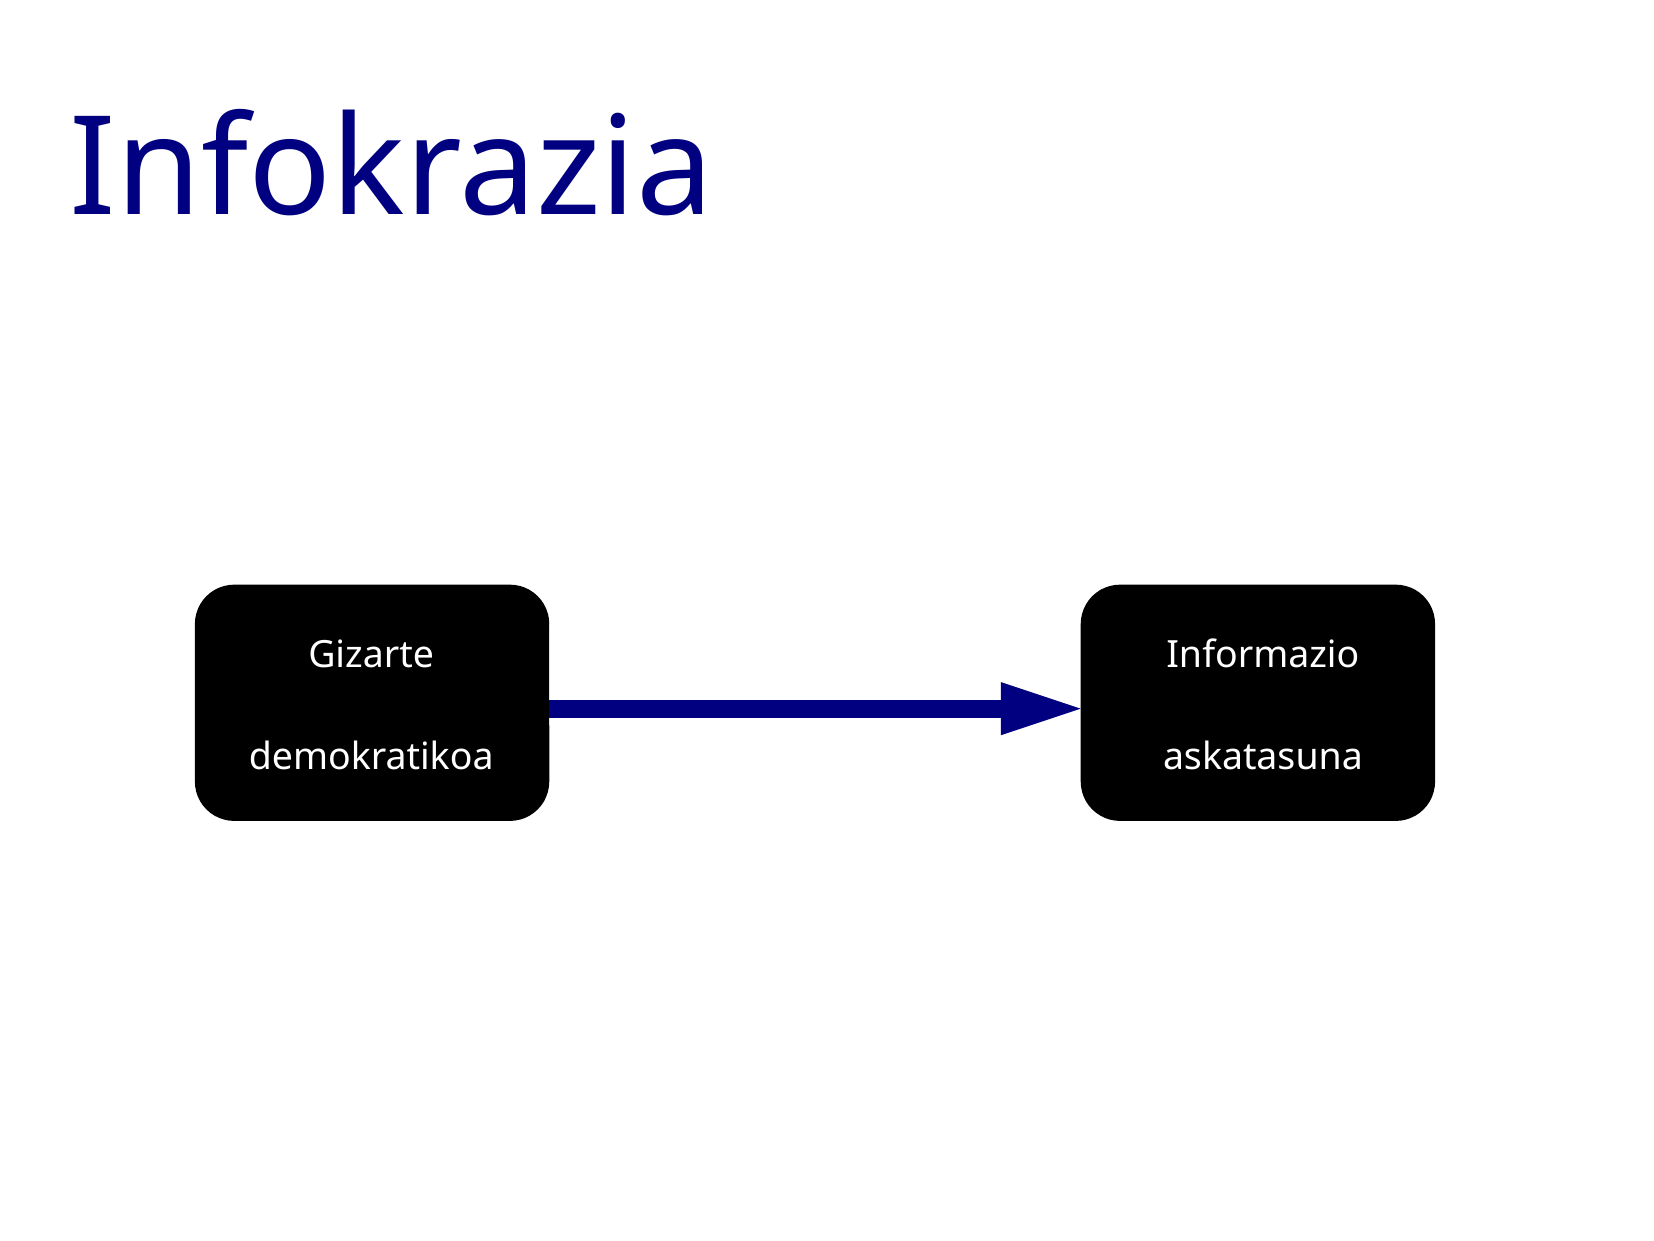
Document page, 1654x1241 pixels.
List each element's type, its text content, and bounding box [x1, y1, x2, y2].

text_box Informazio askatasuna [1085, 620, 1441, 768]
text_box [1080, 584, 1436, 821]
text_box [195, 584, 550, 620]
text_box Infokrazia [55, 59, 844, 237]
text_box [194, 768, 550, 821]
text_box Gizarte demokratikoa [193, 620, 550, 768]
